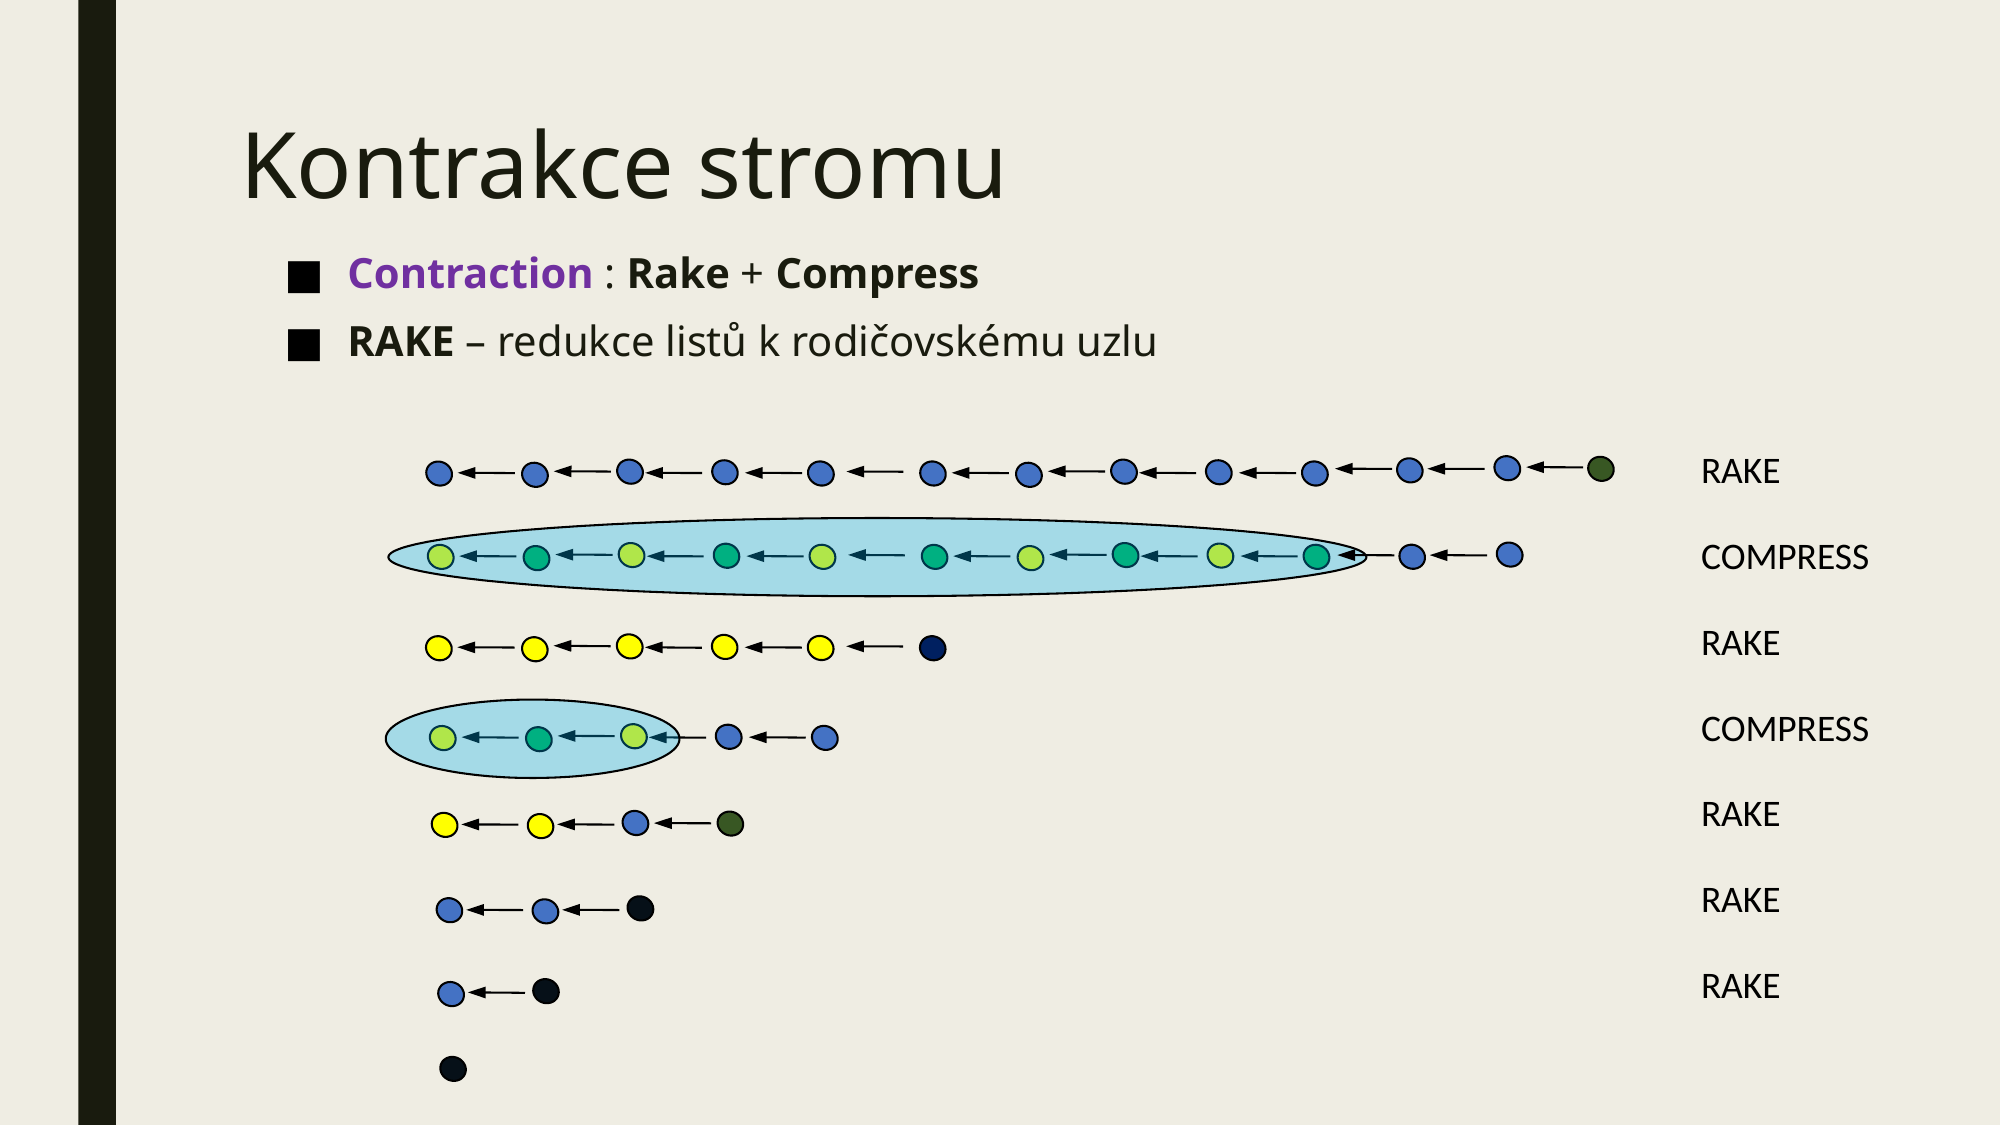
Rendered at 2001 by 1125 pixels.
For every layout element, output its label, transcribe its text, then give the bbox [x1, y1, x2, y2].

text_box [711, 634, 738, 659]
text_box [385, 699, 680, 778]
text_box [440, 1056, 466, 1081]
text_box [533, 979, 559, 1004]
text_box [920, 636, 946, 661]
text_box [617, 459, 643, 484]
text_box [712, 460, 738, 485]
text_box [1494, 456, 1521, 481]
text_box [438, 982, 464, 1007]
text_box [920, 461, 946, 486]
text_box RAKE [1686, 953, 1797, 1015]
text_box [808, 461, 834, 486]
text_box [715, 724, 742, 749]
text_box COMPRESS [1686, 696, 1887, 757]
list Contraction : Rake + Compress RAKE – redukce listů k rodičovskému uzlu [269, 242, 1638, 417]
text_box RAKE [1686, 781, 1797, 843]
text_box [431, 812, 458, 837]
text_box [1205, 460, 1232, 485]
text_box [1399, 544, 1425, 569]
text_box [1397, 458, 1423, 483]
text_box [1302, 461, 1328, 486]
text_box [1111, 459, 1137, 484]
text_box [426, 461, 452, 486]
text_box [436, 898, 463, 923]
text_box [426, 636, 452, 661]
text_box [616, 634, 643, 659]
text_box [627, 896, 654, 921]
text_box [622, 810, 649, 836]
text_box RAKE [1686, 867, 1797, 929]
text_box [522, 637, 548, 662]
text_box [532, 899, 559, 924]
text_box [811, 725, 838, 750]
text_box [1588, 456, 1614, 481]
title Kontrakce stromu [225, 112, 1801, 357]
text_box [527, 814, 554, 839]
text_box [1496, 542, 1523, 567]
text_box [522, 462, 548, 487]
text_box [388, 518, 1367, 597]
text_box [1016, 462, 1042, 487]
text_box RAKE [1686, 610, 1797, 671]
text_box RAKE [1686, 438, 1797, 500]
text_box COMPRESS [1686, 524, 1887, 585]
text_box [717, 811, 744, 836]
text_box [807, 635, 834, 661]
